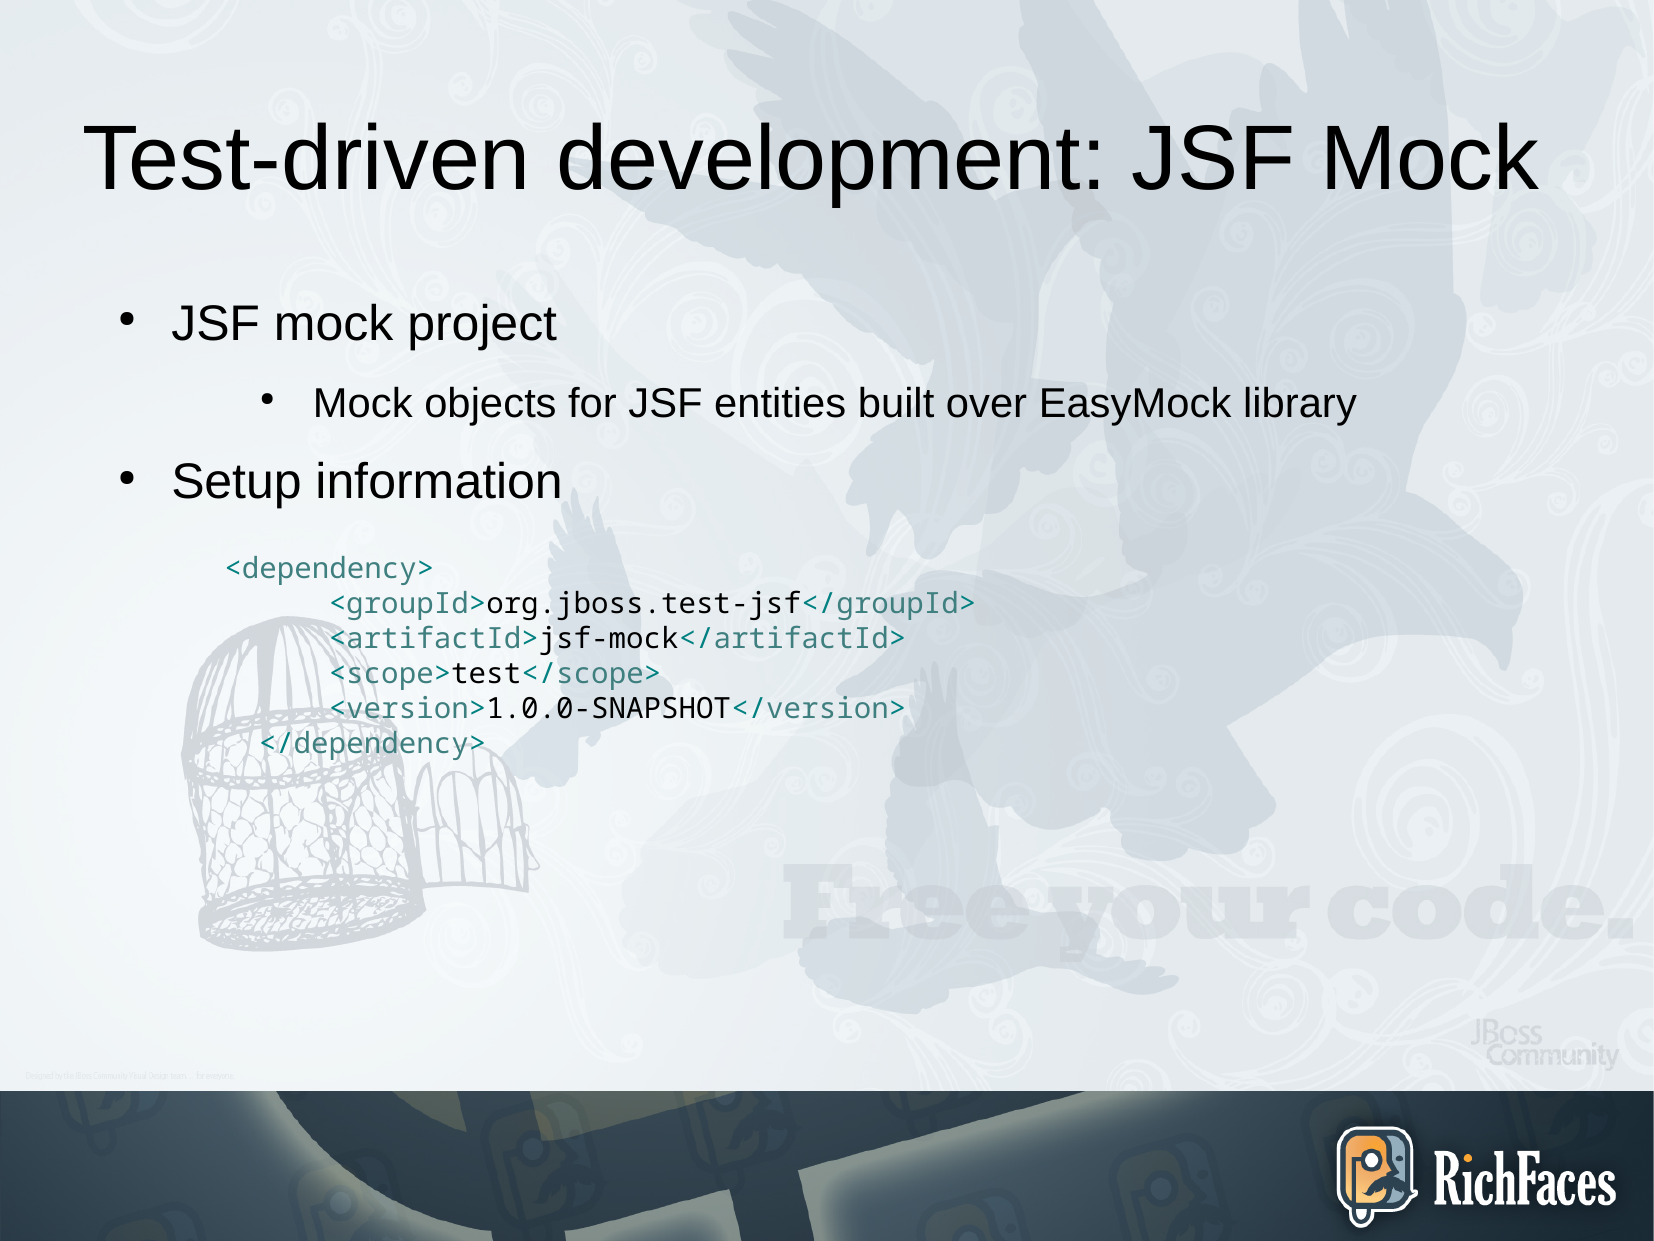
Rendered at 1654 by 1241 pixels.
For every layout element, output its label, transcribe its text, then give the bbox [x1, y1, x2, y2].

title Test-driven development: JSF Mock [82, 56, 1571, 250]
list JSF mock project Mock objects for JSF entities built over EasyMock library Setup information <dependency> <groupId>org.jboss.test-jsf</groupId> <artifactId>jsf-mock</artifactId> <scope>test</scope> <version>1.0.0-SNAPSHOT</version> </dependency> [82, 290, 1571, 1094]
